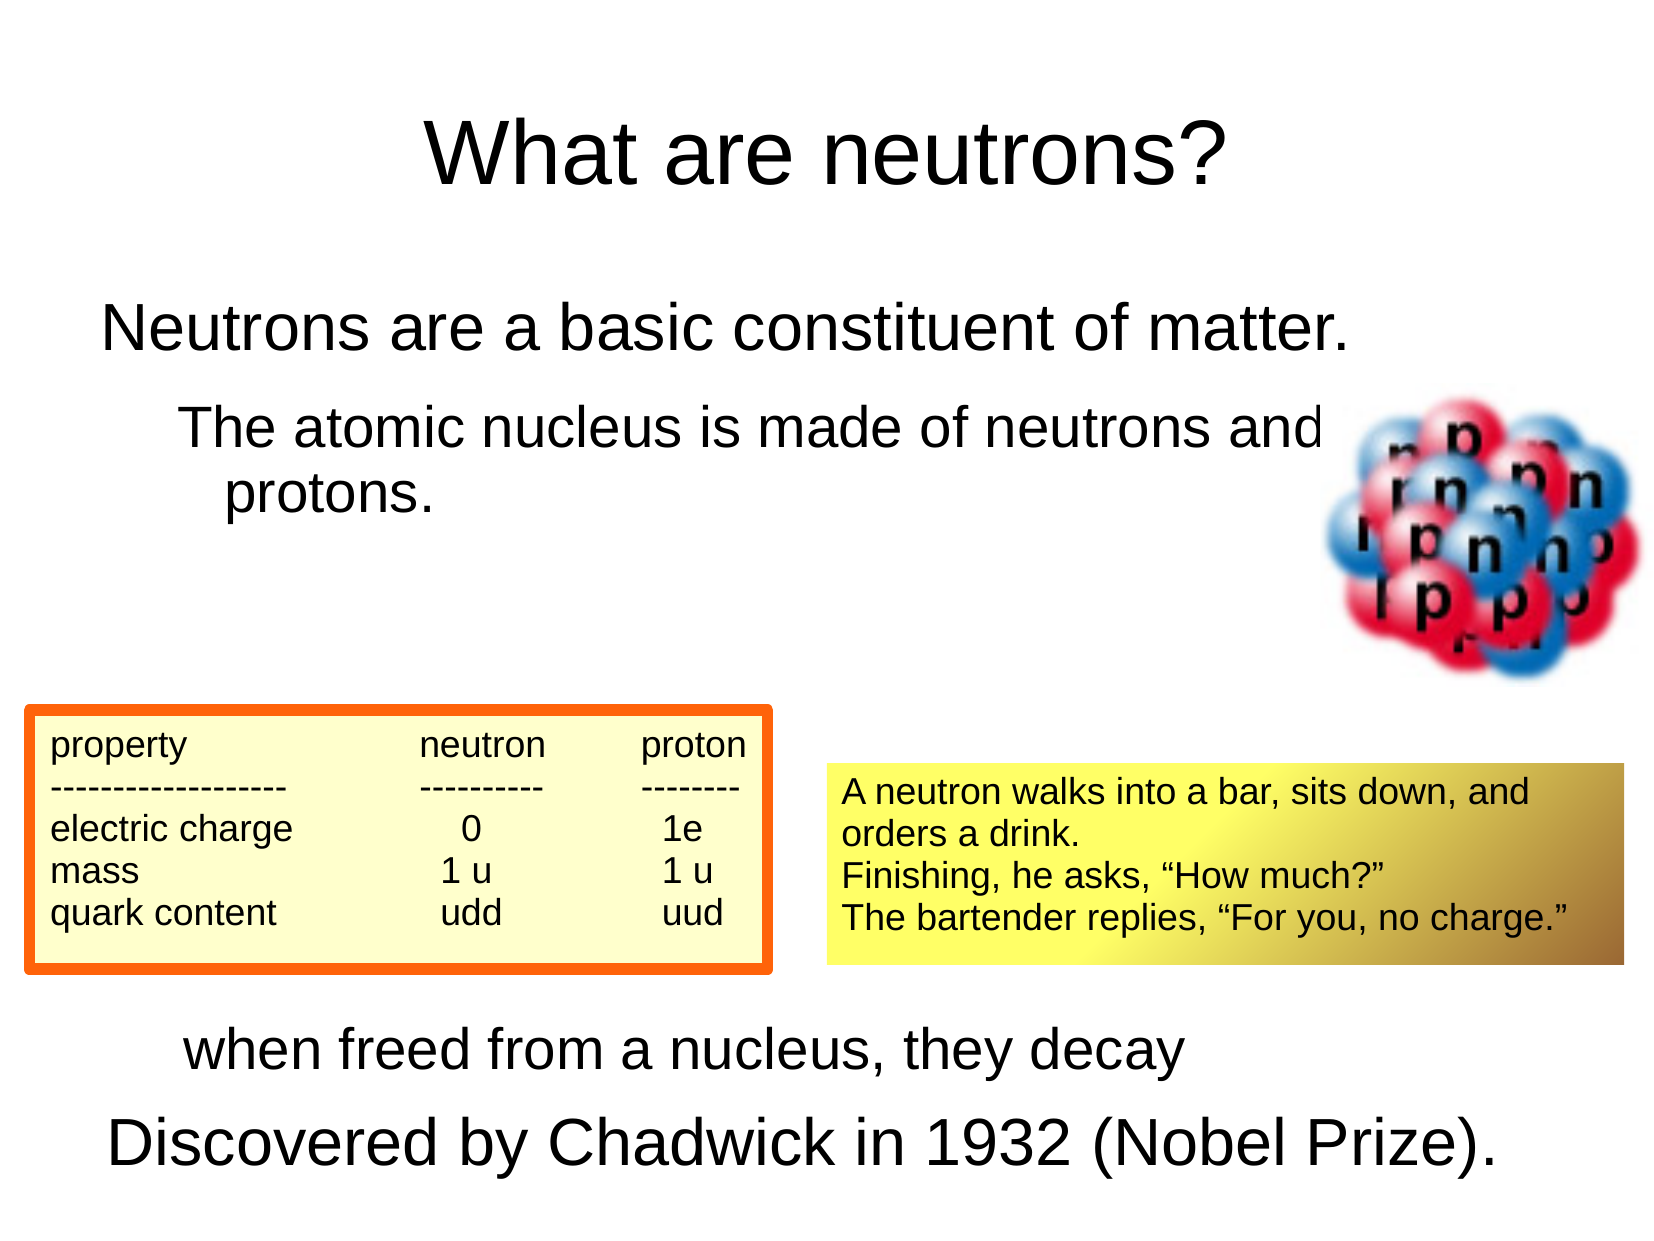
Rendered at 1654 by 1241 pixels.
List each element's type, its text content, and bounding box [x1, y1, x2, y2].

title What are neutrons? [82, 56, 1571, 250]
list Neutrons are a basic constituent of matter. The atomic nucleus is made of neutrons and protons. [82, 290, 1359, 739]
text_box A neutron walks into a bar, sits down, and orders a drink. Finishing, he asks, “How much?” The bartender replies, “For you, no charge.” [826, 763, 1625, 965]
list when freed from a nucleus, they decay Discovered by Chadwick in 1932 (Nobel Prize). [88, 1016, 1577, 1196]
picture [1320, 383, 1654, 687]
text_box property neutron proton ------------------- ---------- -------- electric charge 0 1e mass 1 u 1 u quark content udd uud [29, 710, 768, 970]
